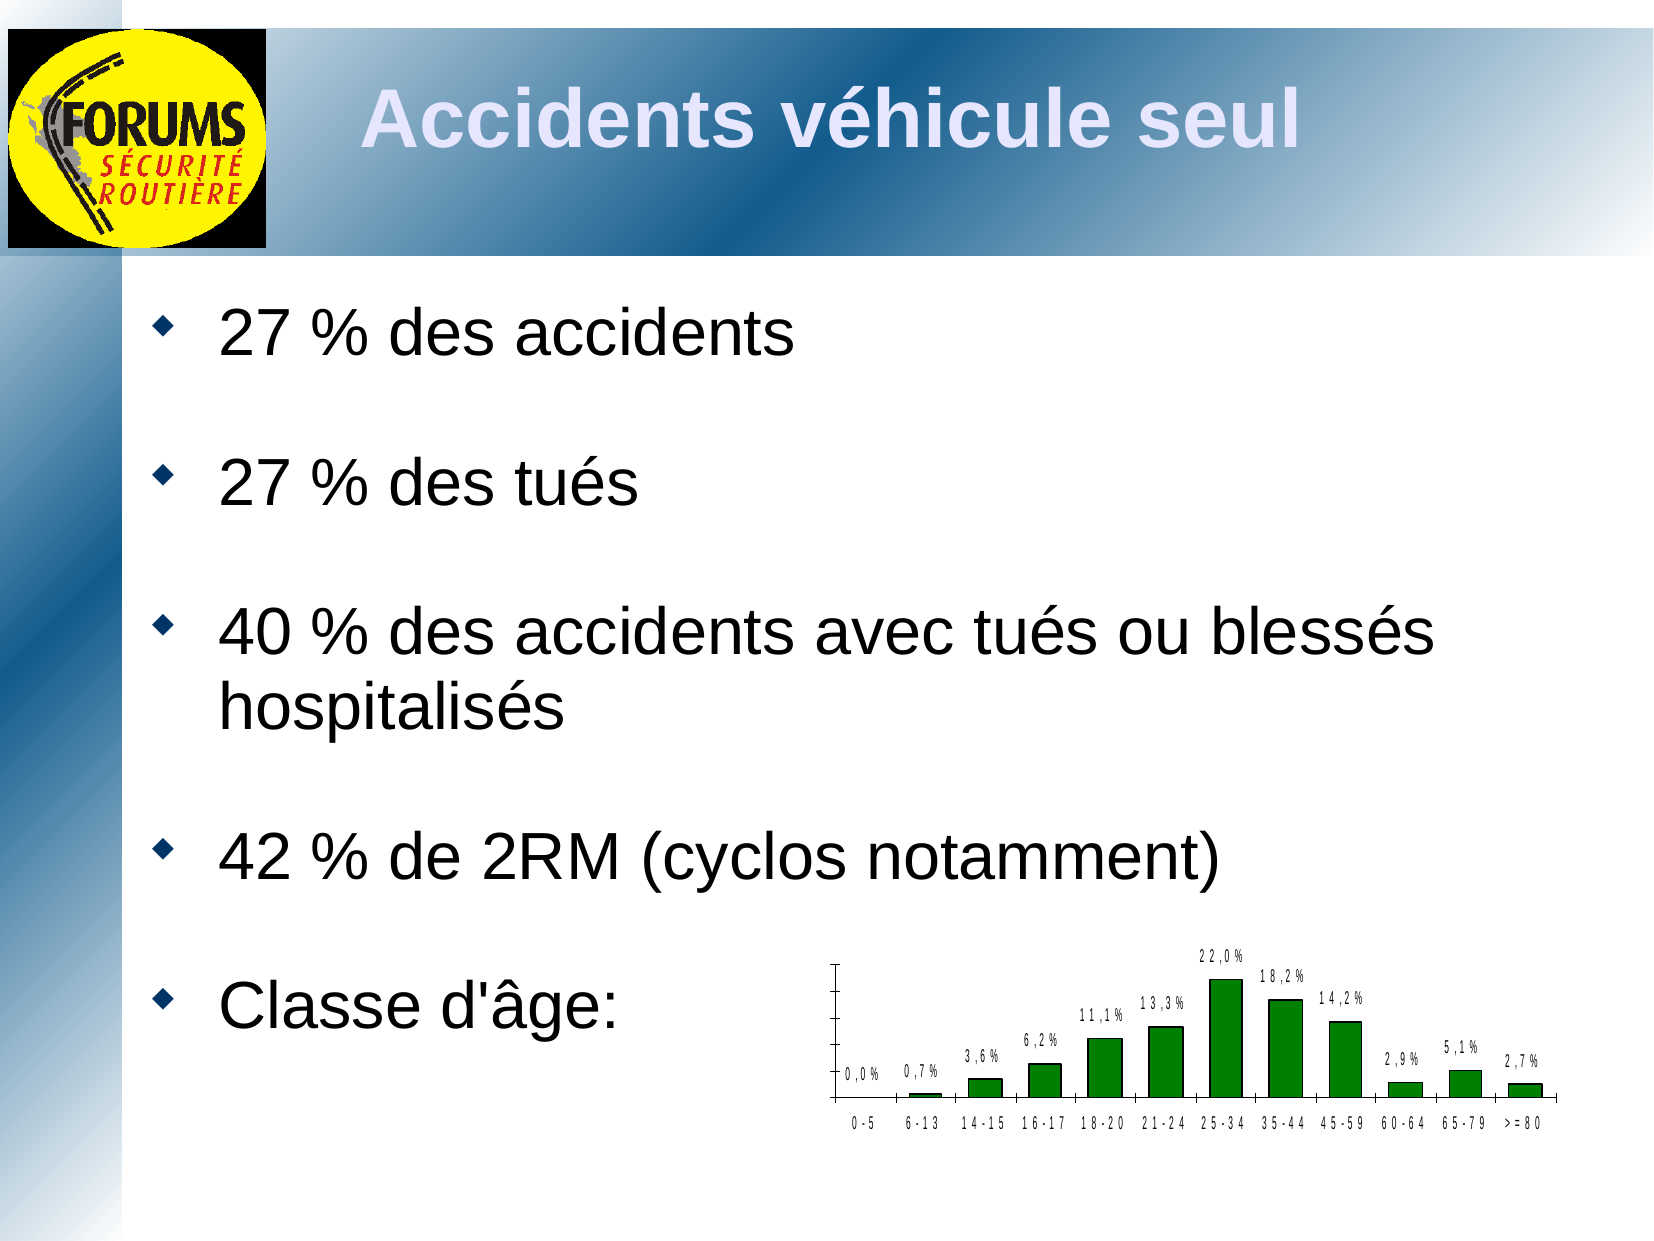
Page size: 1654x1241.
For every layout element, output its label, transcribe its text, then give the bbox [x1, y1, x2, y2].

title Accidents véhicule seul [266, 71, 1538, 165]
picture [826, 928, 1565, 1152]
picture [8, 29, 266, 249]
list 27 % des accidents 27 % des tués 40 % des accidents avec tués ou blessés hospitalisés 42 % de 2RM (cyclos notamment) Classe d'âge: [147, 295, 1623, 1138]
